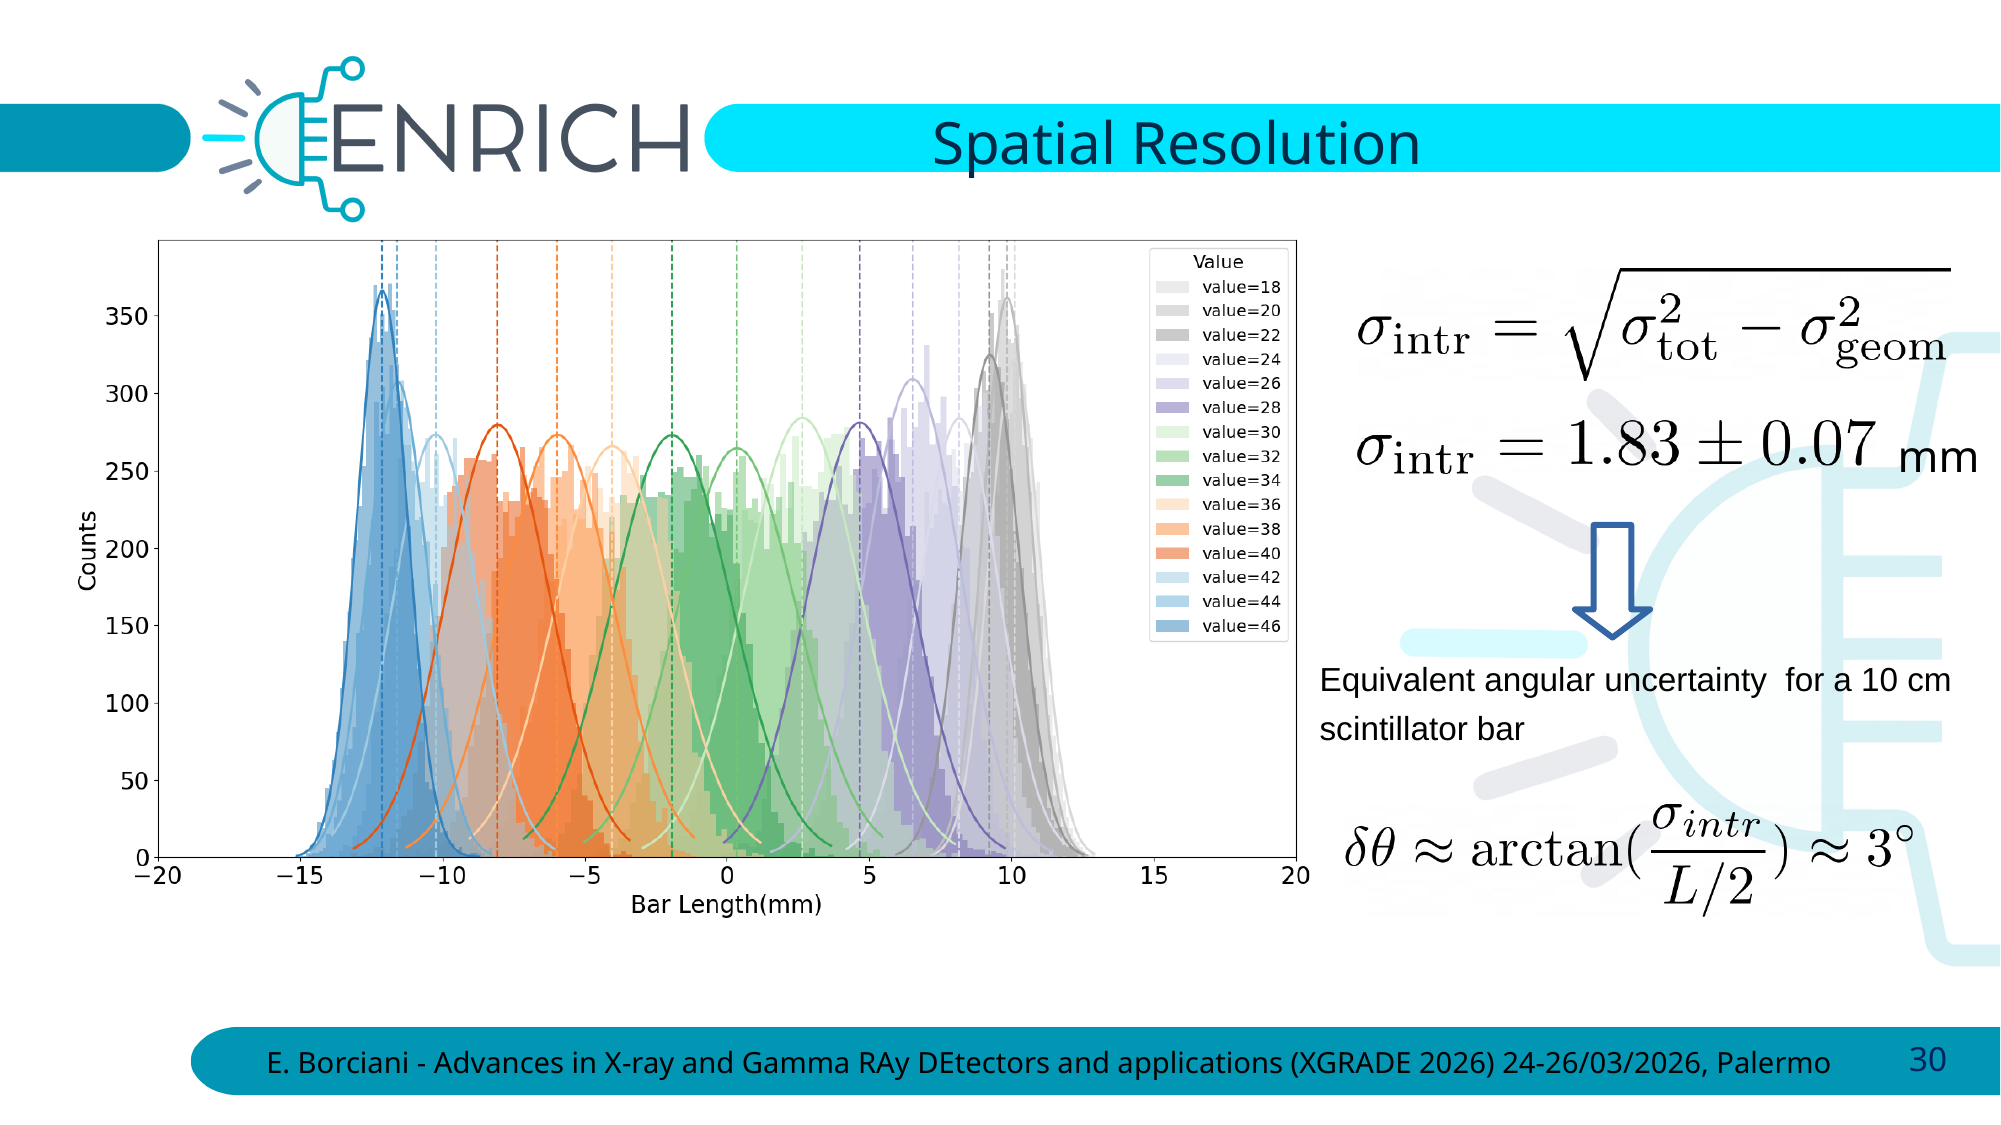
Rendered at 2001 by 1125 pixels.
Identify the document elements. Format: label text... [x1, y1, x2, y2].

text_box Spatial Resolution [917, 98, 1463, 184]
text_box mm [1882, 418, 1989, 477]
text_box E. Borciani - Advances in X-ray and Gamma RAy DEtectors and applications (XGRADE 2026) 24-26/03/2026, Palermo [143, 1037, 1512, 1087]
text_box Equivalent angular uncertainty for a 10 cm scintillator bar [1304, 653, 1976, 755]
slide_number <number> [1512, 1031, 1963, 1092]
picture [0, 0, 2001, 1125]
